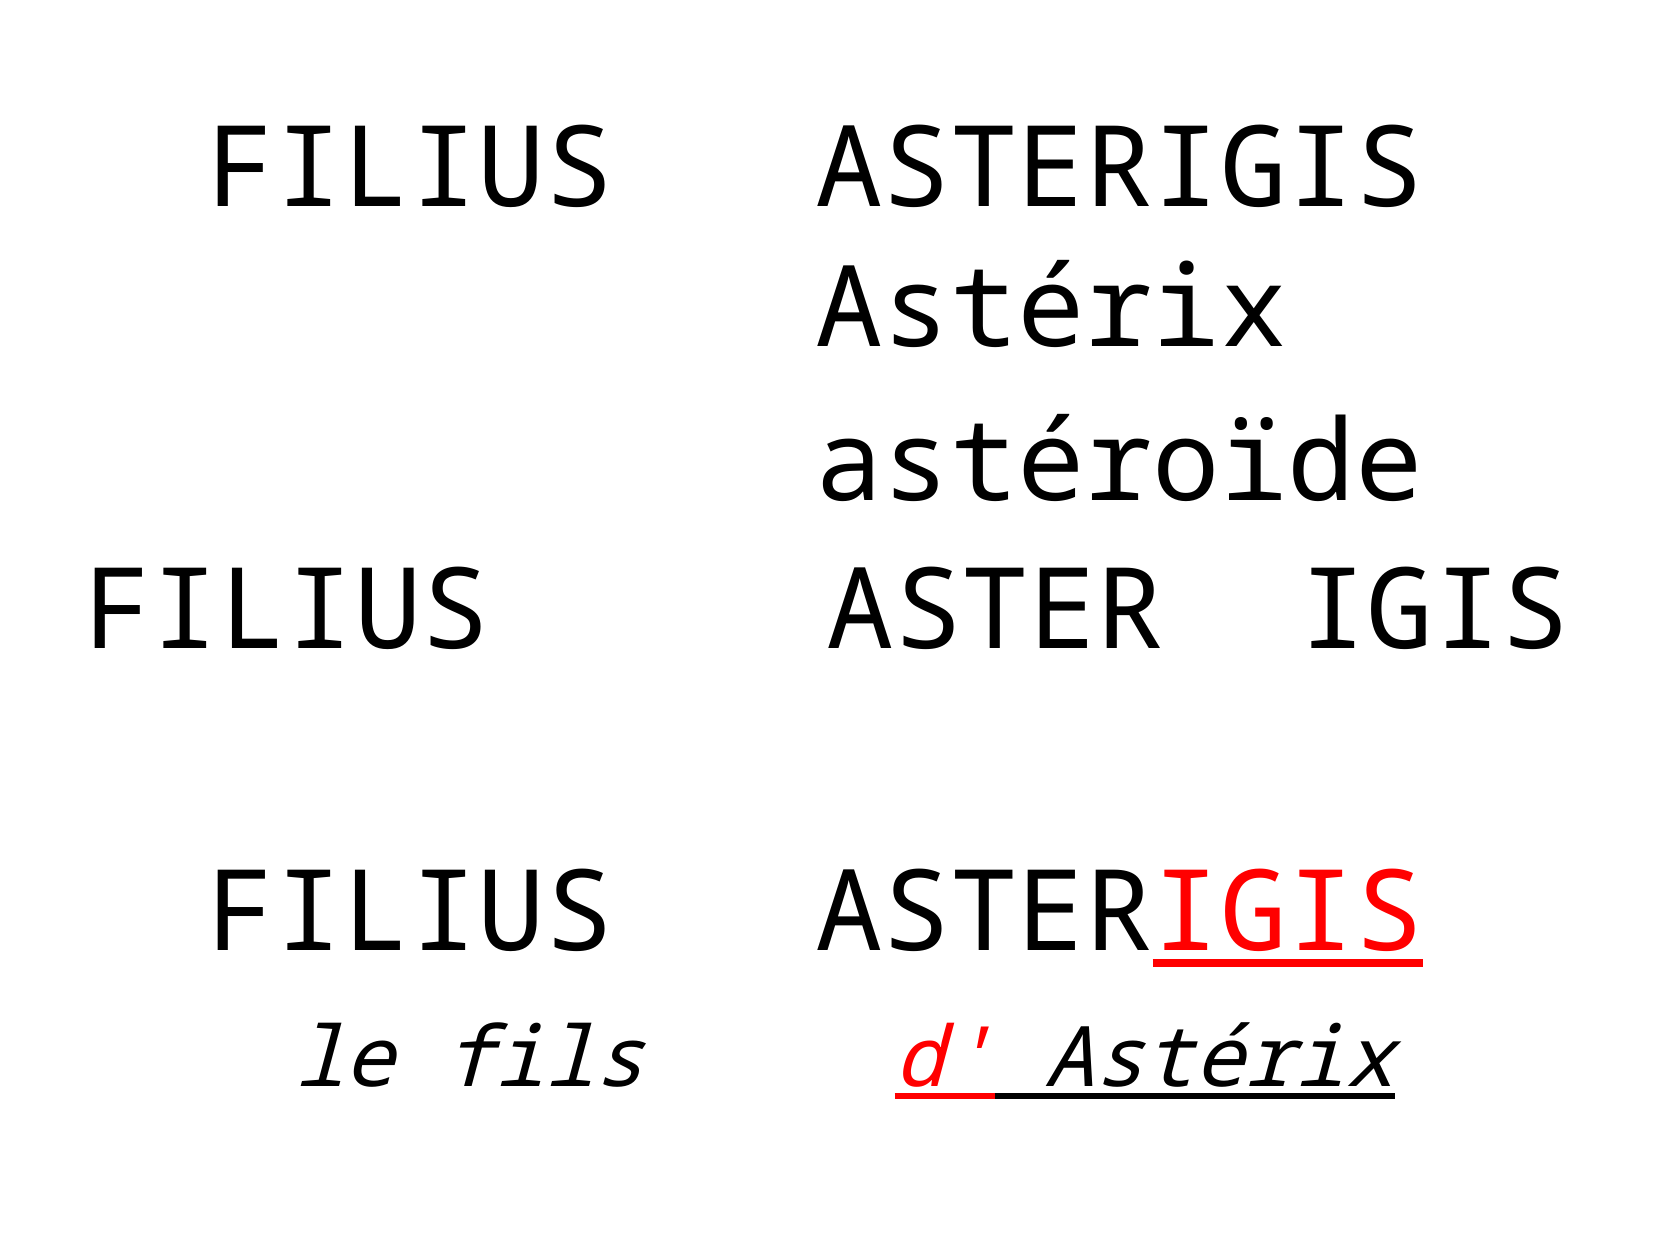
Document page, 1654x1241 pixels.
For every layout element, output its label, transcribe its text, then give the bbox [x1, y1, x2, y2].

title Astérix astéroïde [71, 248, 1560, 512]
title FILIUS ASTERIGIS [70, 59, 1560, 267]
title FILIUS ASTERIGIS [70, 803, 1560, 1011]
title FILIUS ASTER IGIS [82, 501, 1571, 709]
title le fils d' Astérix [94, 950, 1583, 1158]
